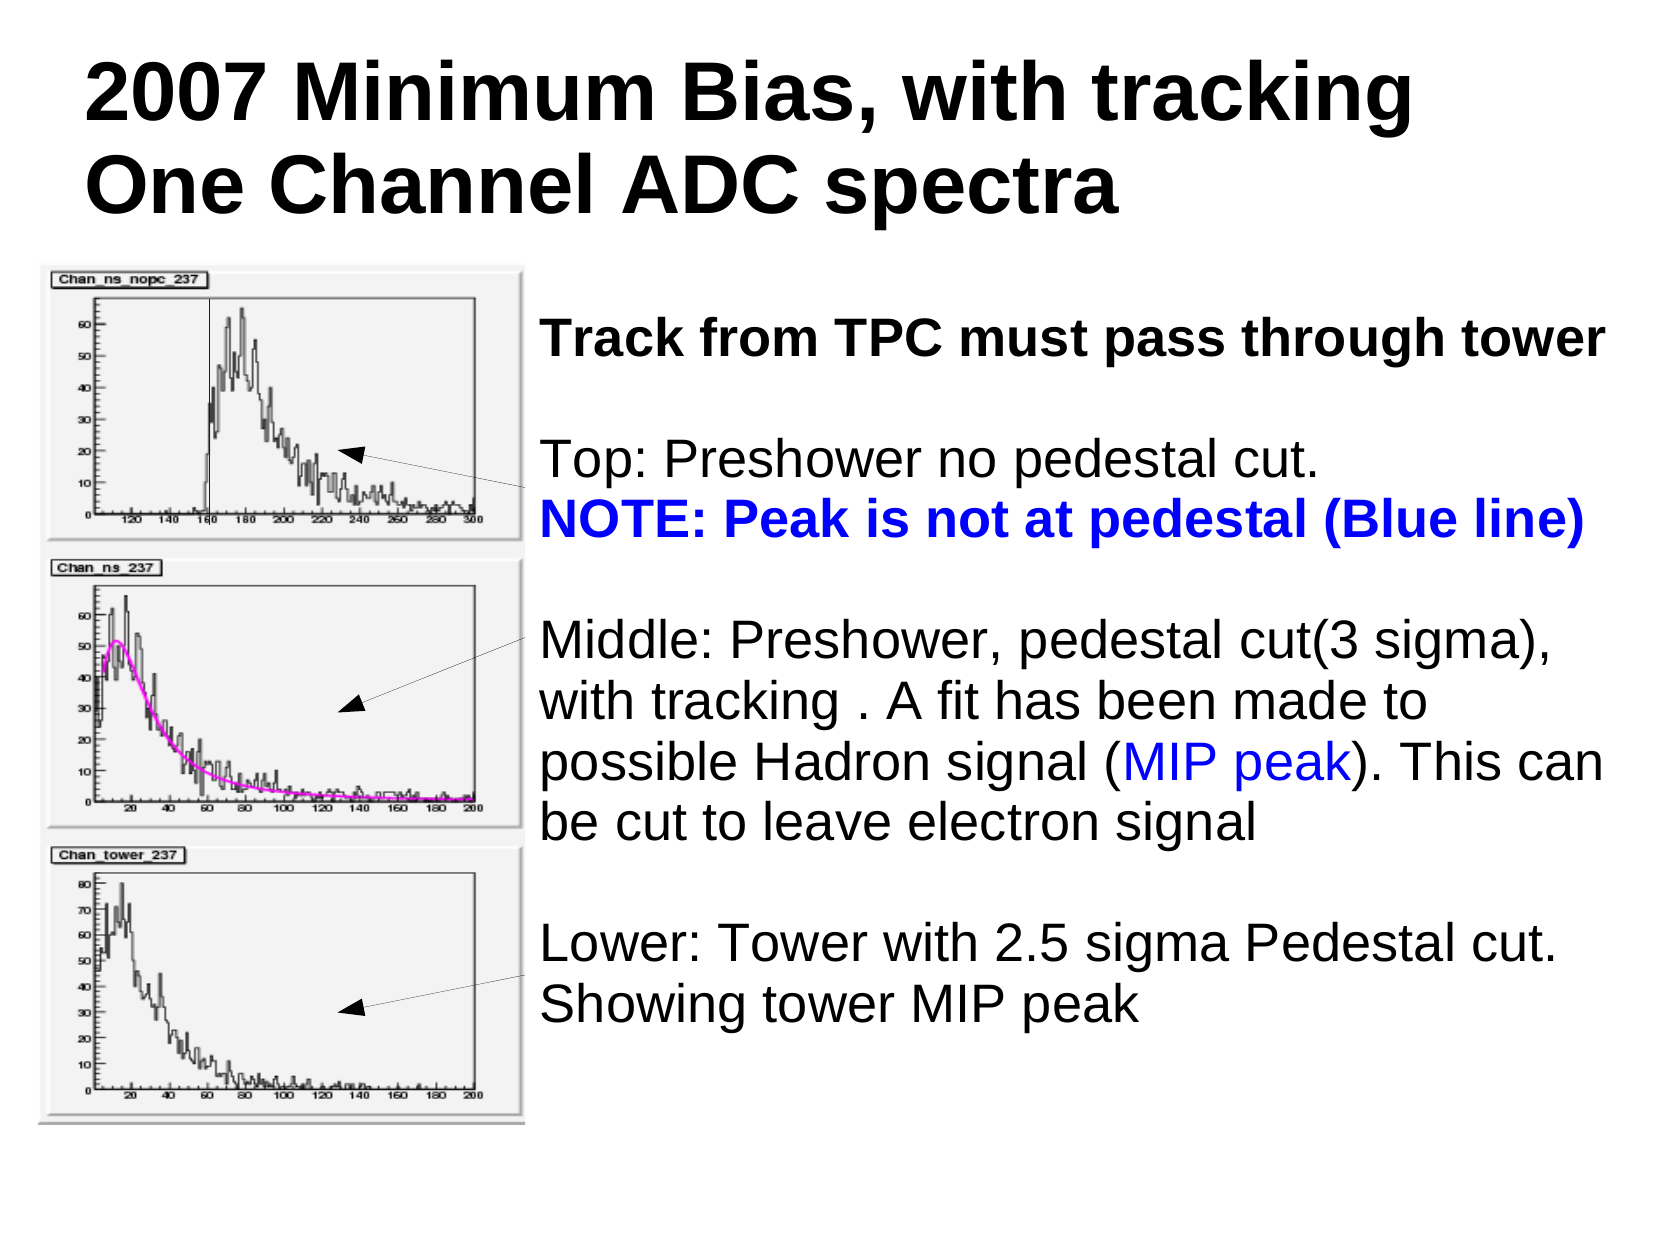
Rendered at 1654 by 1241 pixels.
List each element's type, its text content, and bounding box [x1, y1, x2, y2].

text_box Track from TPC must pass through tower Top: Preshower no pedestal cut. NOTE: Peak is not at pedestal (Blue line) Middle: Preshower, pedestal cut(3 sigma), with tracking . A fit has been made to possible Hadron signal (MIP peak). This can be cut to leave electron signal Lower: Tower with 2.5 sigma Pedestal cut. Showing tower MIP peak [524, 300, 1654, 1221]
picture [37, 262, 526, 1126]
text_box 2007 Minimum Bias, with tracking One Channel ADC spectra [69, 37, 1432, 267]
